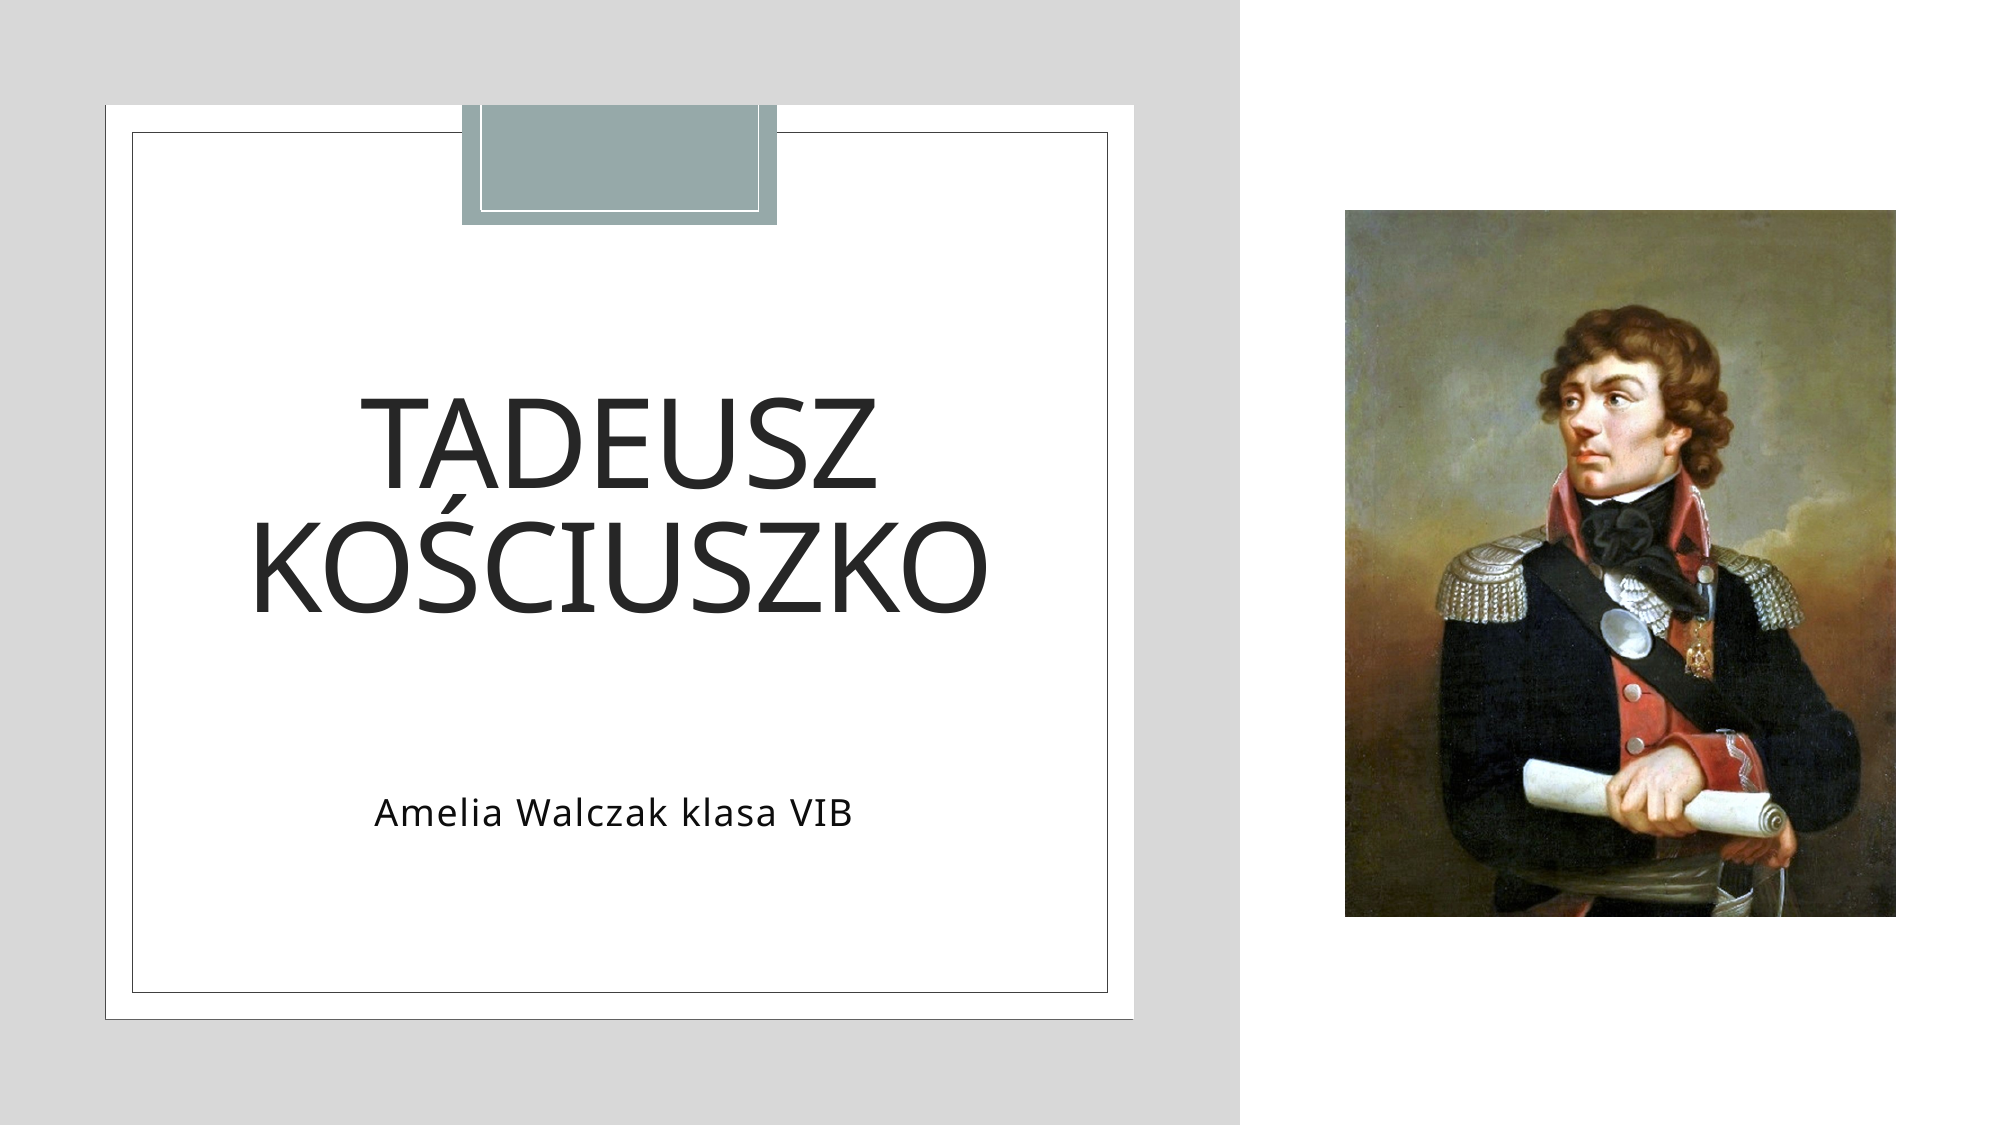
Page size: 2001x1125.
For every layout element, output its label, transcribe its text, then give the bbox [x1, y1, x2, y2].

text_box [0, 0, 2000, 1125]
subtitle Amelia Walczak klasa VIB [204, 772, 1036, 904]
picture [1345, 210, 1896, 917]
title Tadeusz Kościuszko [204, 255, 1036, 771]
